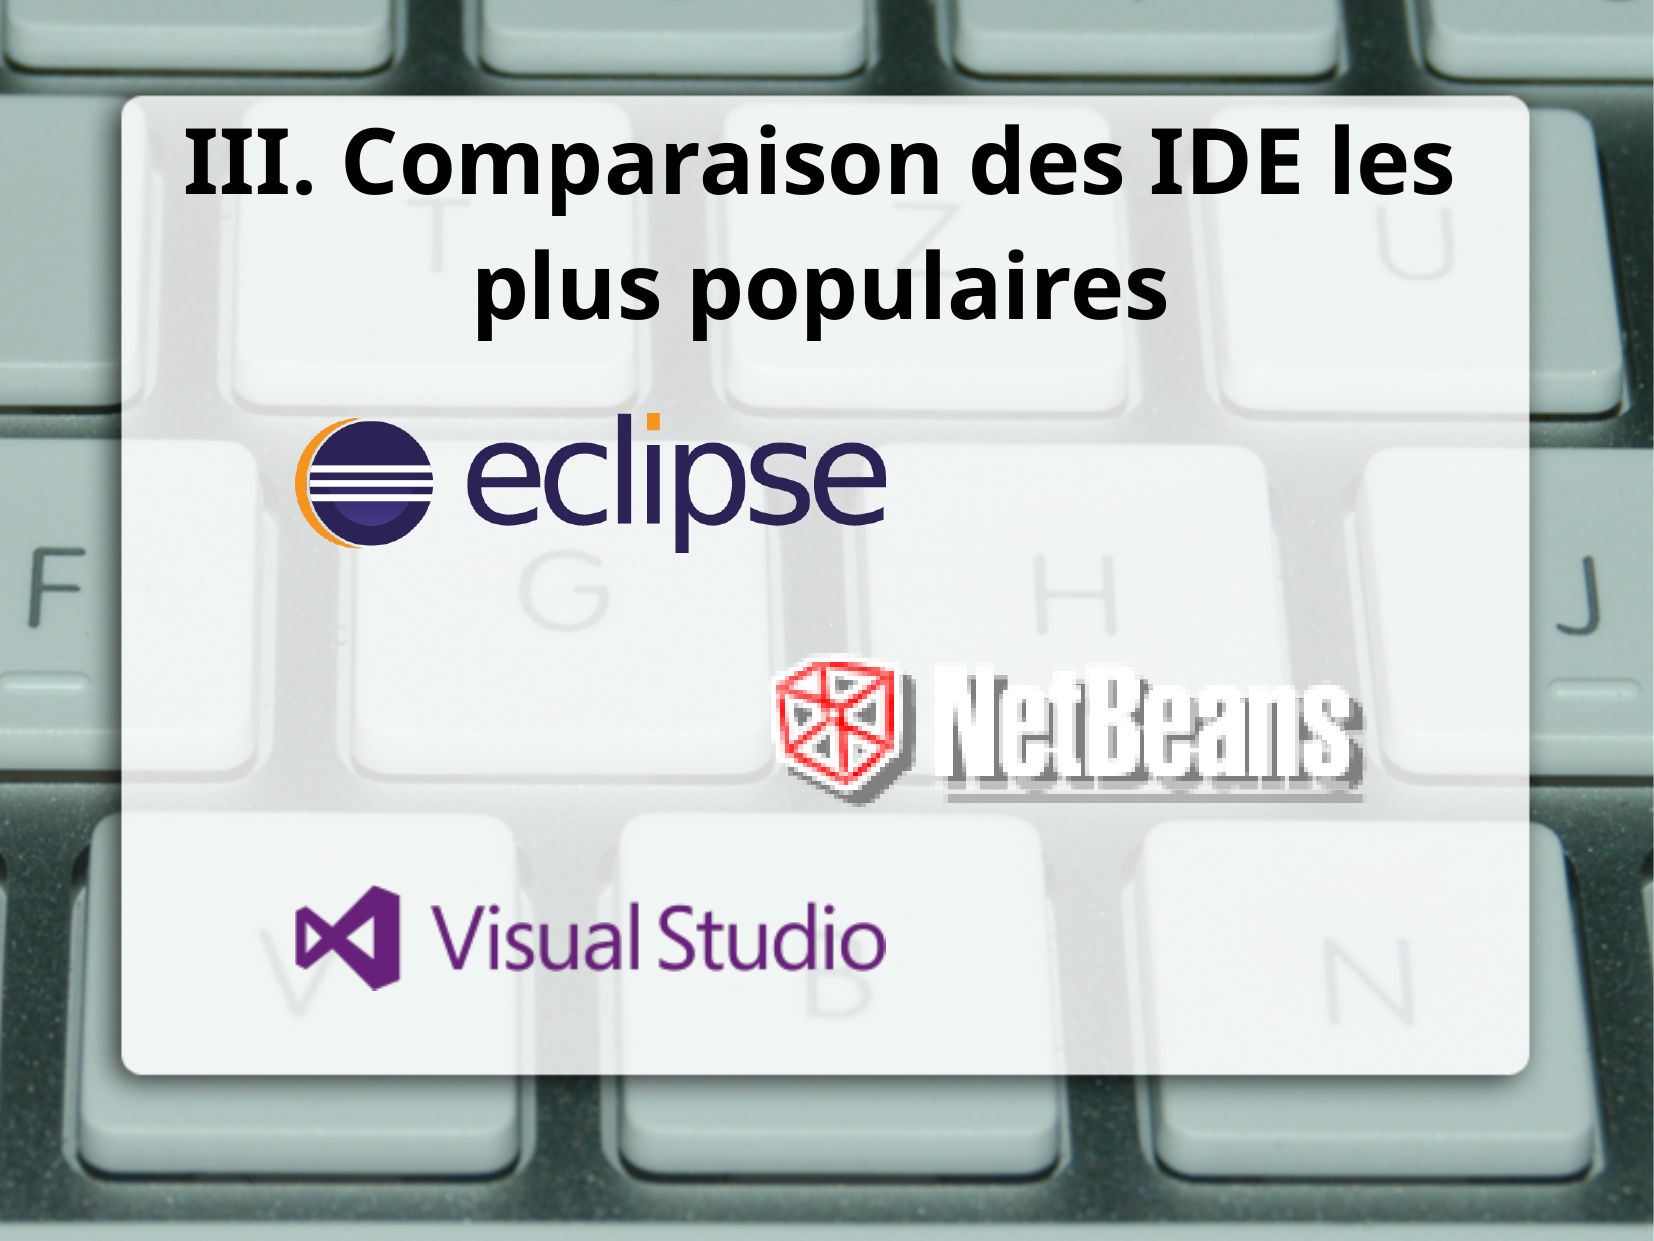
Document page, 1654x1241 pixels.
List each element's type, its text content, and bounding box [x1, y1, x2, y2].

title III. Comparaison des IDE les plus populaires [135, 117, 1506, 325]
picture [0, 0, 1654, 1241]
